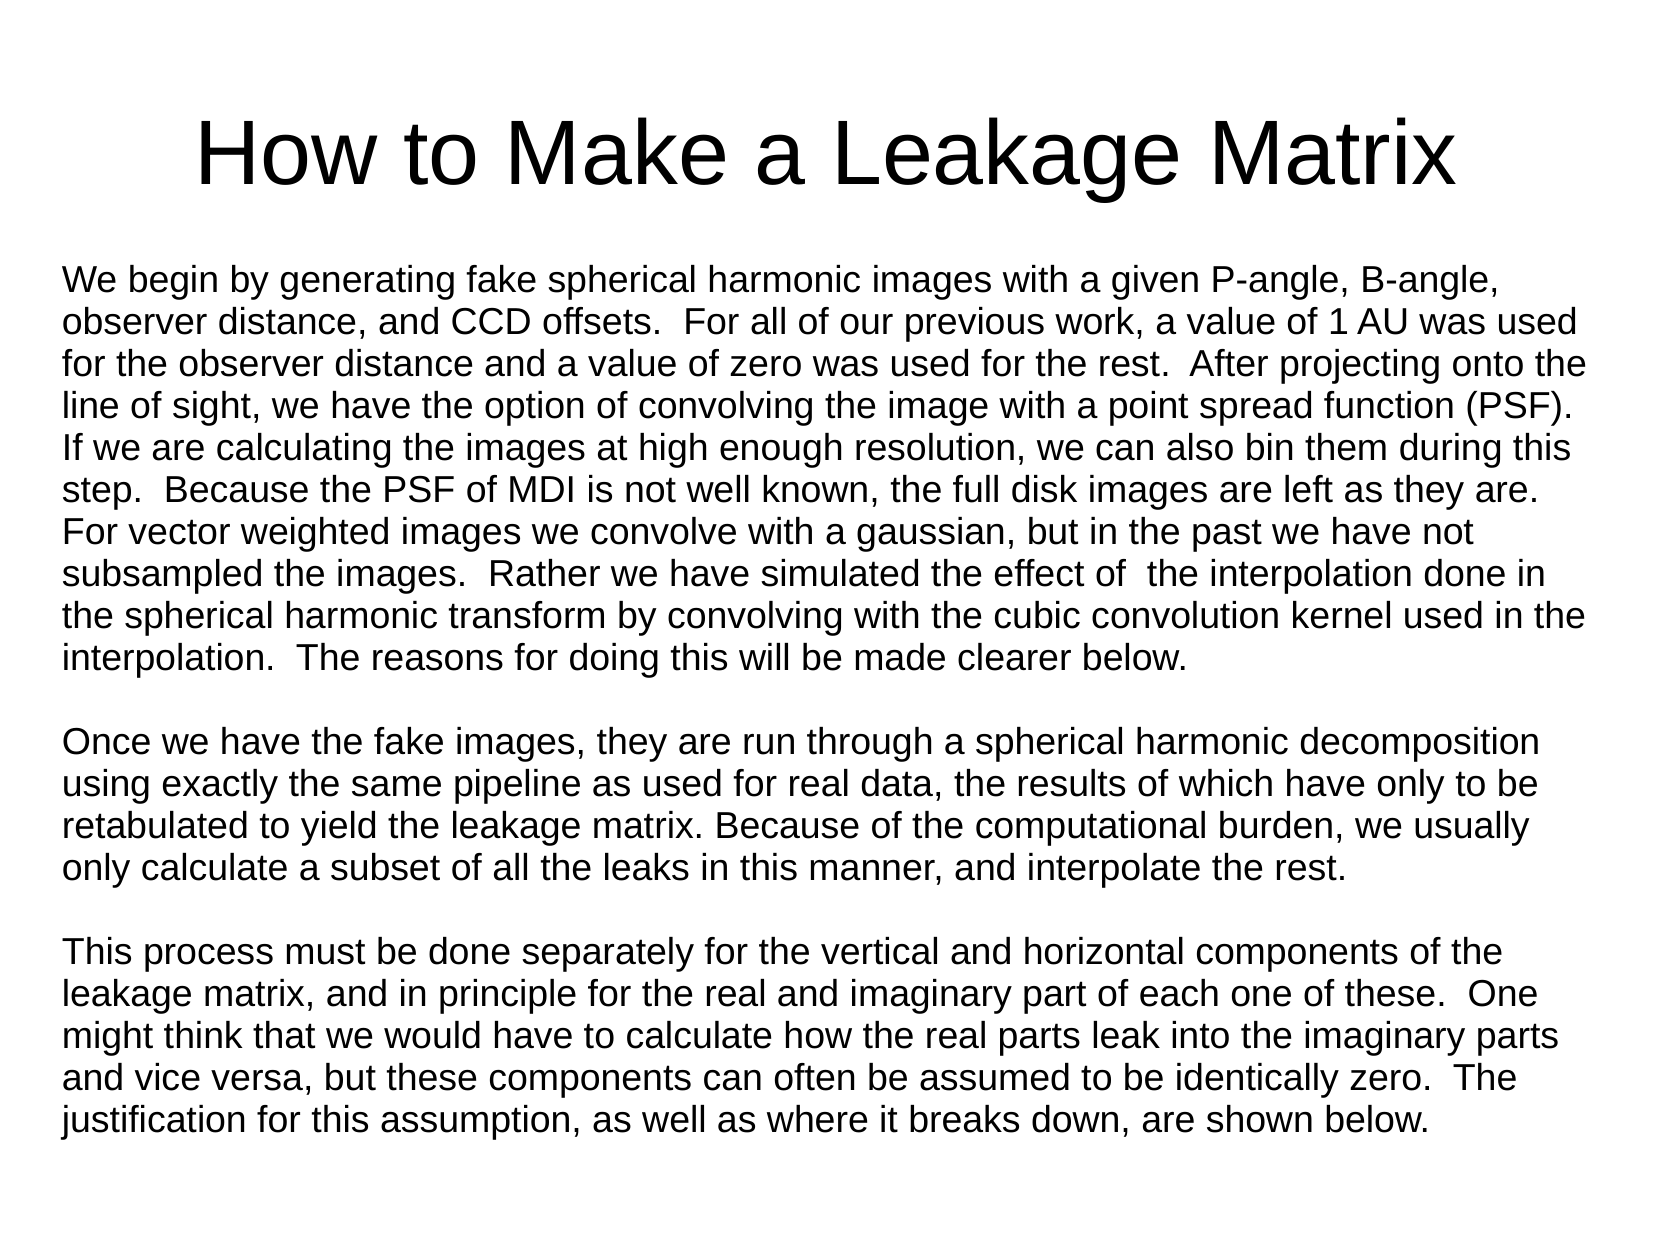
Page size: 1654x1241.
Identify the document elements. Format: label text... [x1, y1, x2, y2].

title How to Make a Leakage Matrix [82, 49, 1571, 257]
text_box We begin by generating fake spherical harmonic images with a given P-angle, B-angle, observer distance, and CCD offsets. For all of our previous work, a value of 1 AU was used for the observer distance and a value of zero was used for the rest. After projecting onto the line of sight, we have the option of convolving the image with a point spread function (PSF). If we are calculating the images at high enough resolution, we can also bin them during this step. Because the PSF of MDI is not well known, the full disk images are left as they are. For vector weighted images we convolve with a gaussian, but in the past we have not subsampled the images. Rather we have simulated the effect of the interpolation done in the spherical harmonic transform by convolving with the cubic convolution kernel used in the interpolation. The reasons for doing this will be made clearer below. Once we have the fake images, they are run through a spherical harmonic decomposition using exactly the same pipeline as used for real data, the results of which have only to be retabulated to yield the leakage matrix. Because of the computational burden, we usually only calculate a subset of all the leaks in this manner, and interpolate the rest. This process must be done separately for the vertical and horizontal components of the leakage matrix, and in principle for the real and imaginary part of each one of these. One might think that we would have to calculate how the real parts leak into the imaginary parts and vice versa, but these components can often be assumed to be identically zero. The justification for this assumption, as well as where it breaks down, are shown below. [61, 258, 1592, 1141]
